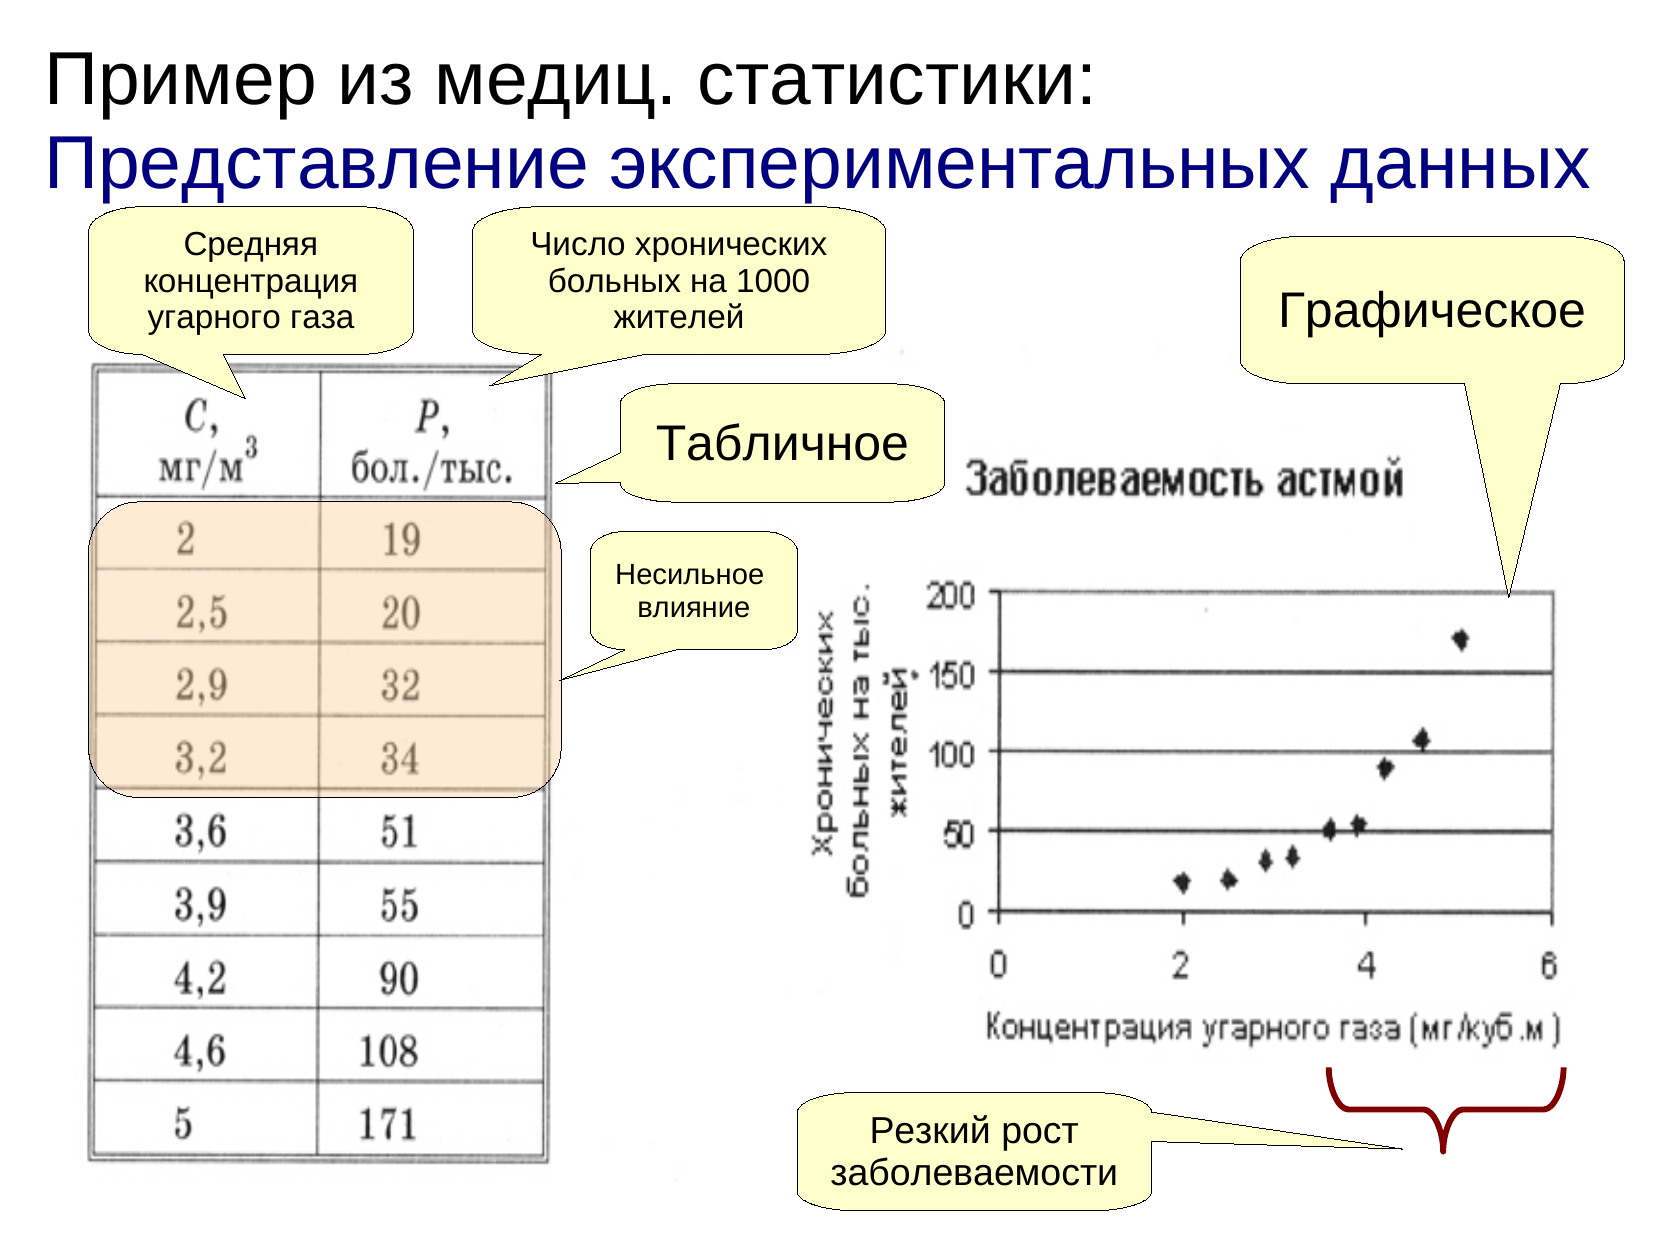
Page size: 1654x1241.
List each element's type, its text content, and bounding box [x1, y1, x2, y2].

text_box Средняя концентрация угарного газа [88, 206, 414, 399]
text_box [88, 501, 562, 798]
text_box Число хронических больных на 1000 жителей [472, 206, 886, 386]
text_box Резкий рост заболеваемости [797, 1092, 1403, 1211]
text_box Табличное [555, 383, 945, 503]
text_box Графическое [1240, 236, 1625, 598]
text_box Пример из медиц. статистики: Представление экспериментальных данных [29, 29, 1625, 213]
picture [59, 324, 1595, 1182]
text_box Несильное влияние [559, 531, 798, 681]
